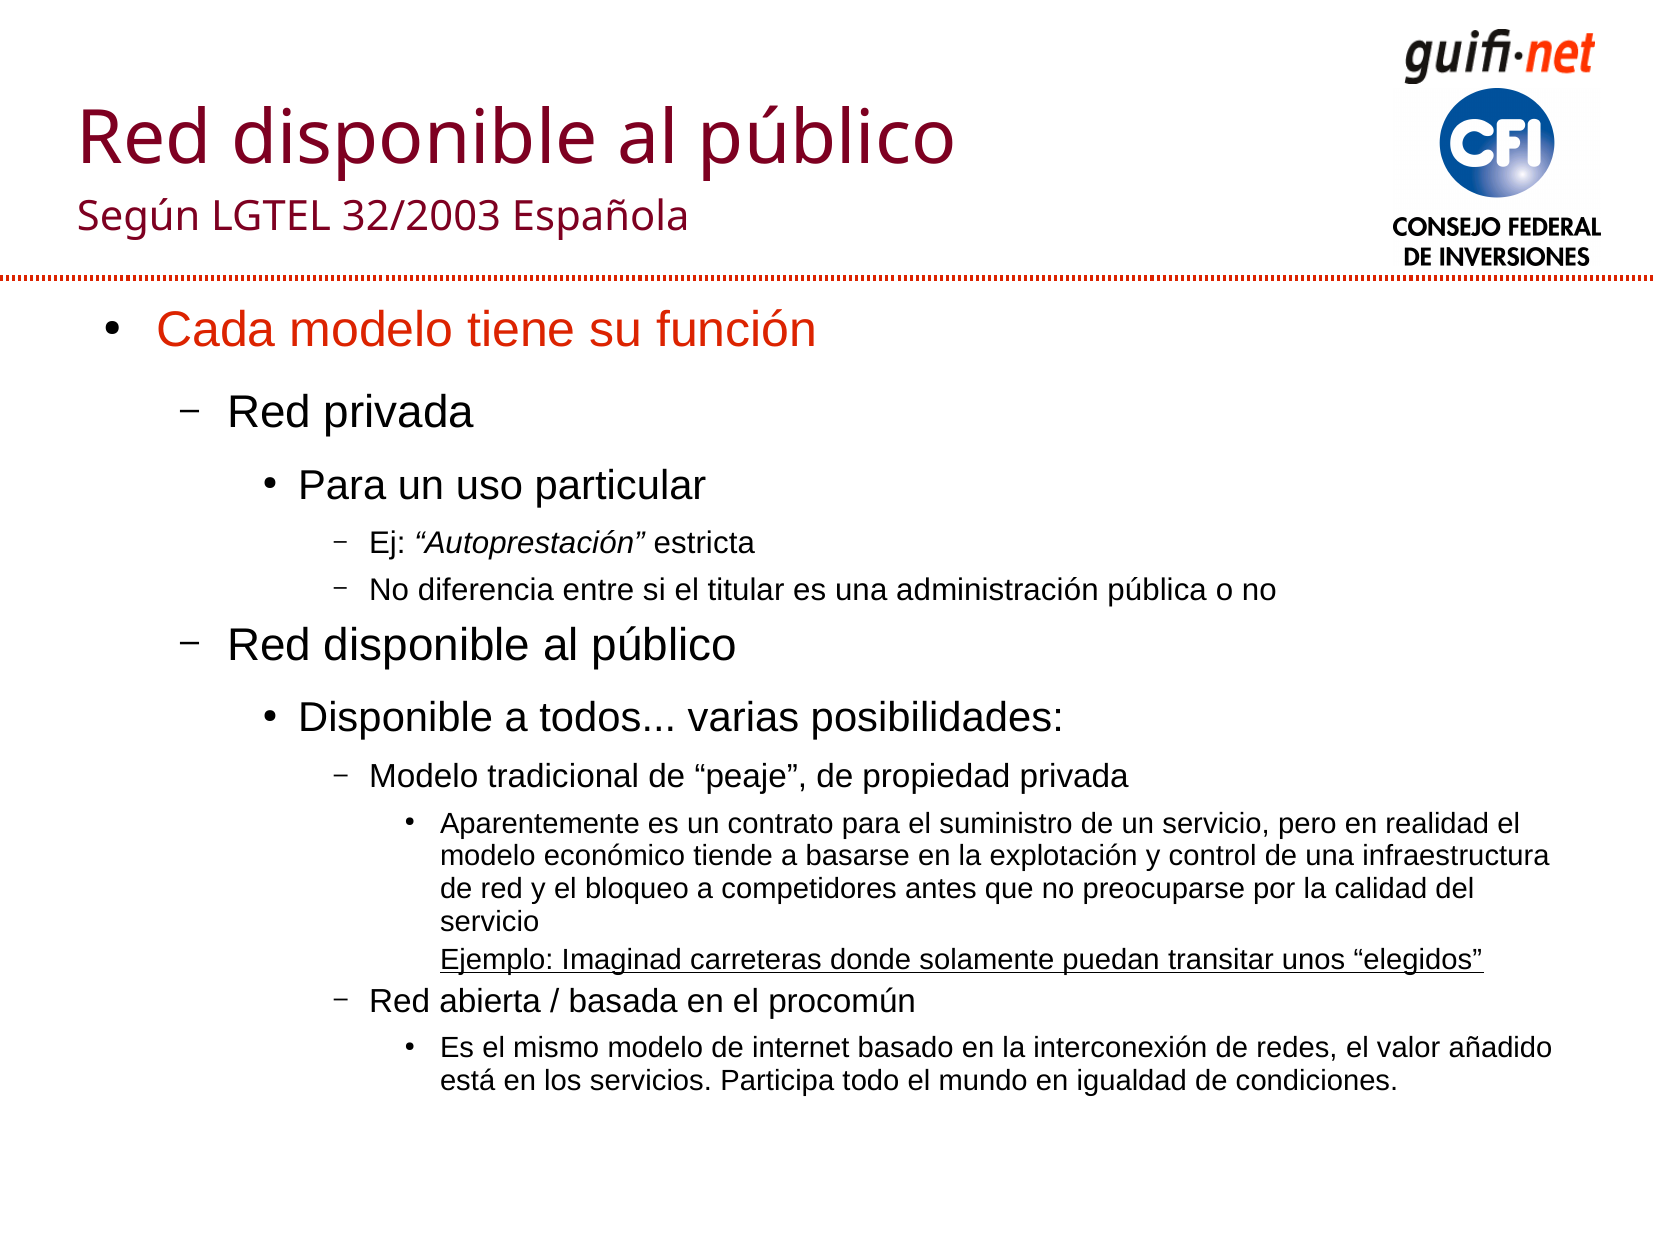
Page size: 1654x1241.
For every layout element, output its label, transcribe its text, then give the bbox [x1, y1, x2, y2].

picture [1404, 29, 1595, 84]
picture [1393, 88, 1601, 266]
list Cada modelo tiene su función Red privada Para un uso particular Ej: “Autoprestación” estricta No diferencia entre si el titular es una administración pública o no Red disponible al público Disponible a todos... varias posibilidades: Modelo tradicional de “peaje”, de propiedad privada Aparentemente es un contrato para el suministro de un servicio, pero en realidad el modelo económico tiende a basarse en la explotación y control de una infraestructura de red y el bloqueo a competidores antes que no preocuparse por la calidad del servicio Ejemplo: Imaginad carreteras donde solamente puedan transitar unos “elegidos” Red abierta / basada en el procomún Es el mismo modelo de internet basado en la interconexión de redes, el valor añadido está en los servicios. Participa todo el mundo en igualdad de condiciones. [82, 301, 1571, 1145]
title Red disponible al público Según LGTEL 32/2003 Española [76, 58, 1093, 267]
